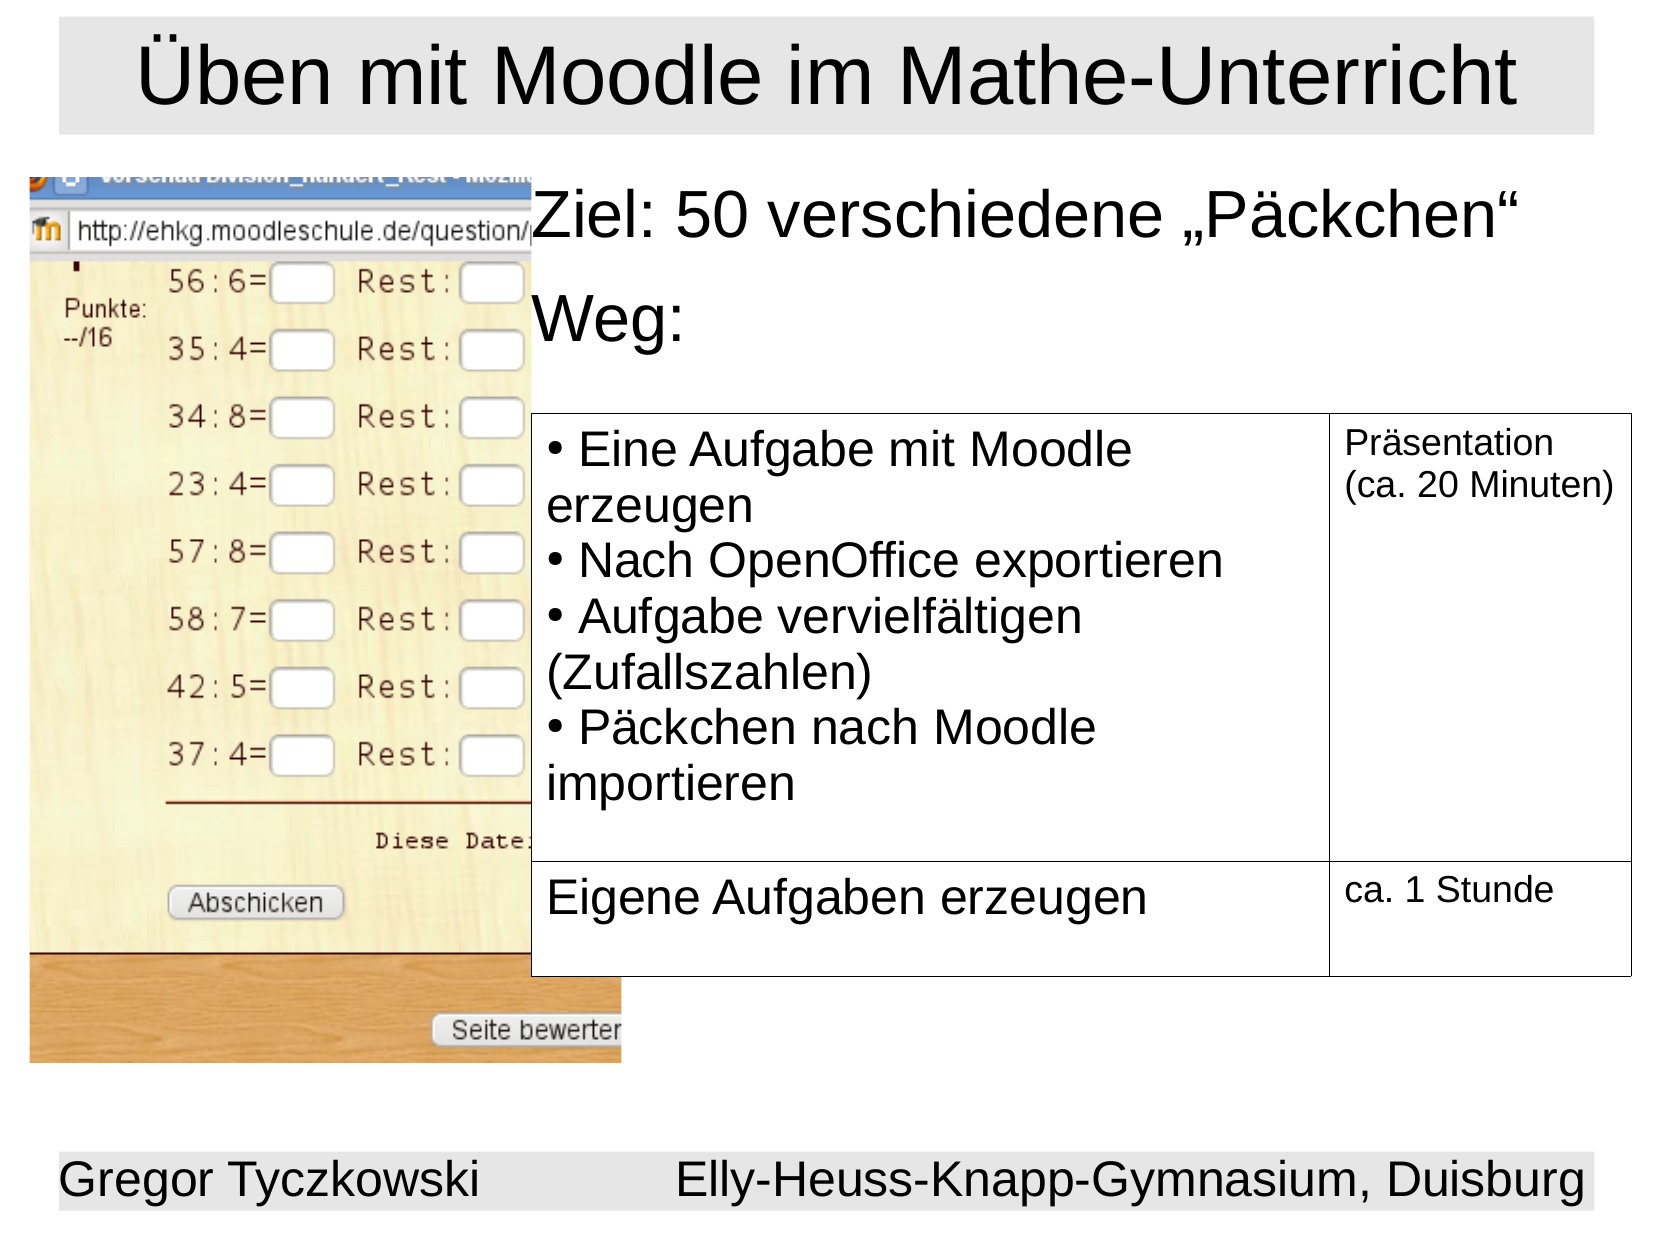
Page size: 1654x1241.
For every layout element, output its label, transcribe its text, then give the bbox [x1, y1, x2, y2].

title Üben mit Moodle im Mathe-Unterricht [59, 16, 1595, 135]
list Ziel: 50 verschiedene „Päckchen“ Weg: [531, 177, 1572, 413]
table_header Präsentation (ca. 20 Minuten) [1330, 414, 1631, 861]
picture [29, 177, 622, 1063]
table_cell Eigene Aufgaben erzeugen [532, 862, 1329, 976]
table_header Eine Aufgabe mit Moodle erzeugen Nach OpenOffice exportieren Aufgabe vervielfältigen (Zufallszahlen) Päckchen nach Moodle importieren [532, 414, 1329, 861]
list Gregor Tyczkowski Elly-Heuss-Knapp-Gymnasium, Duisburg [59, 1151, 1595, 1211]
table_cell ca. 1 Stunde [1330, 862, 1631, 976]
